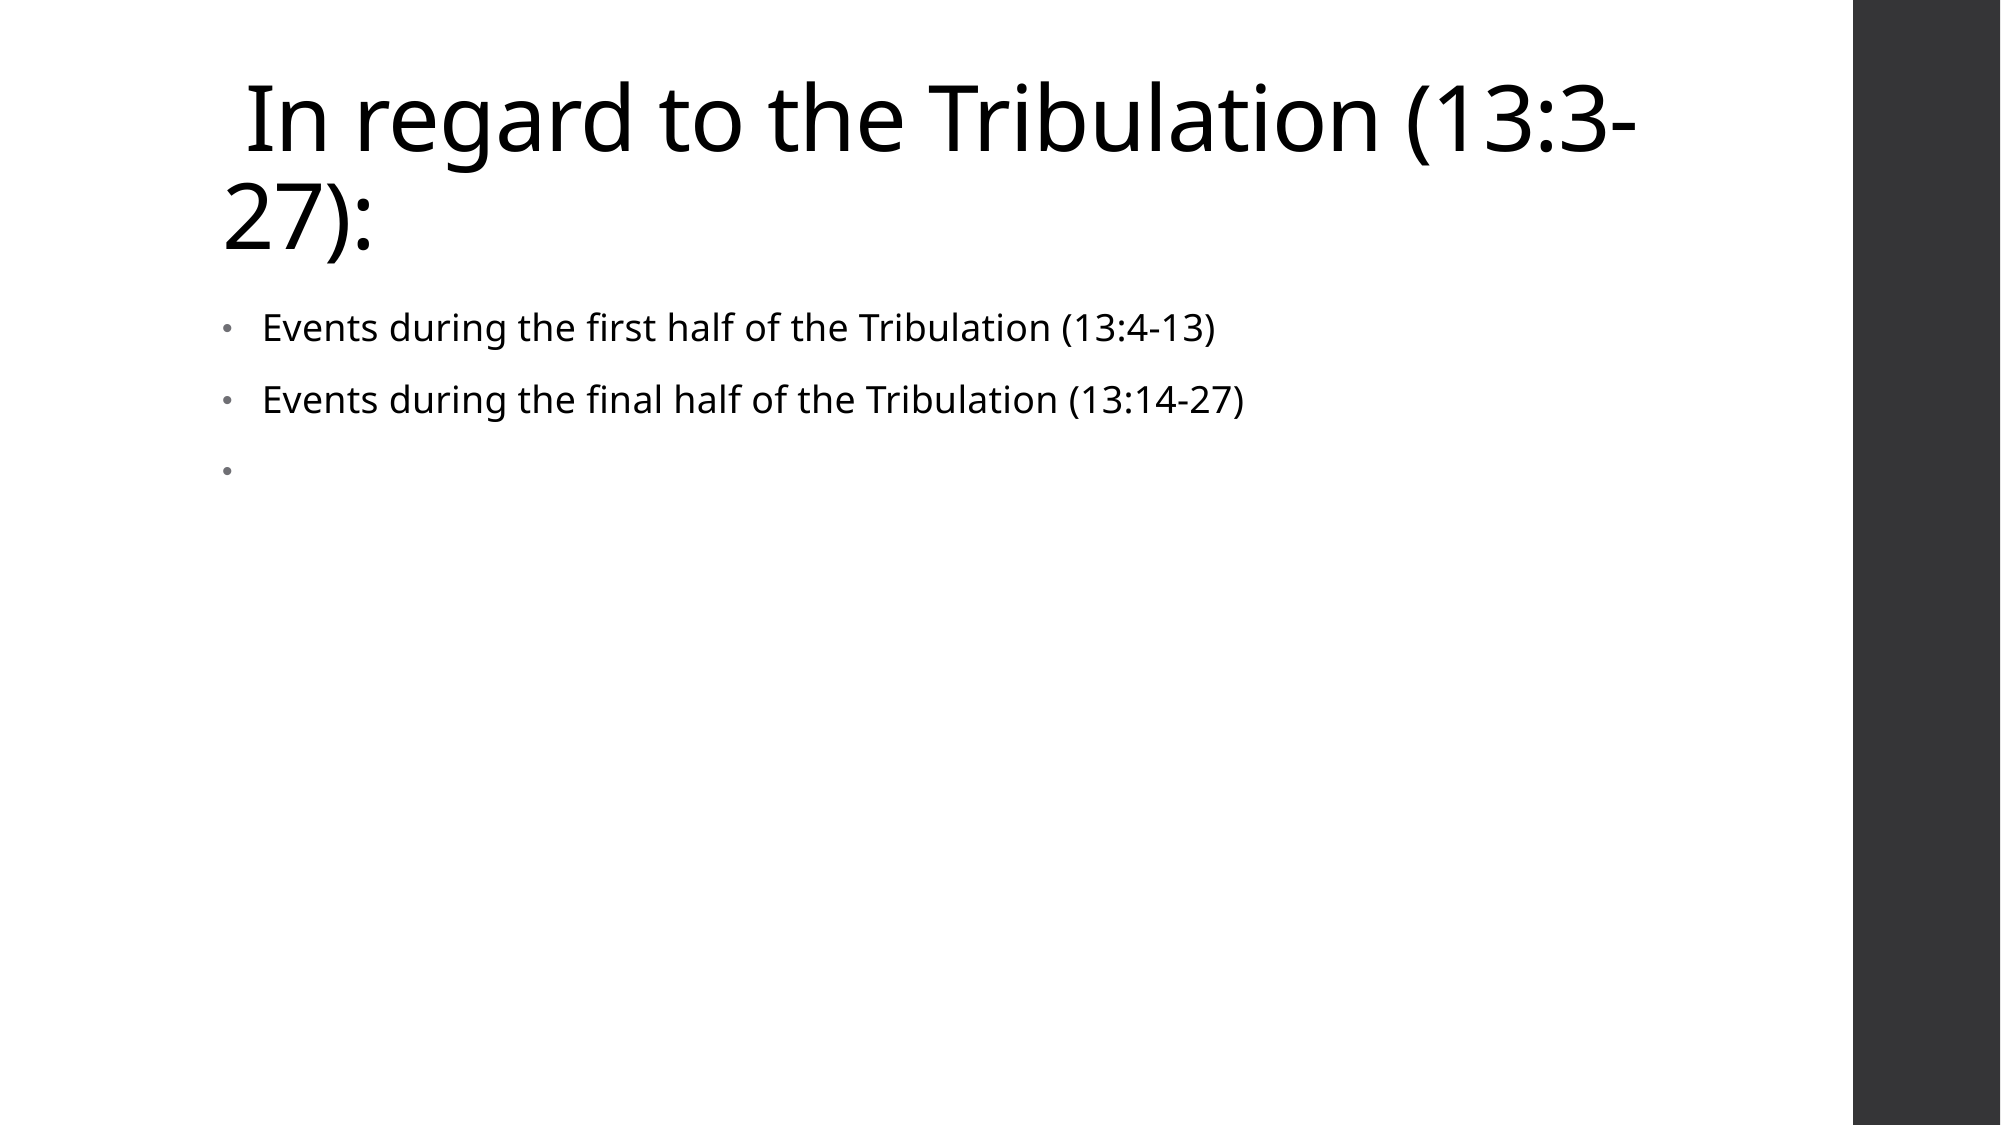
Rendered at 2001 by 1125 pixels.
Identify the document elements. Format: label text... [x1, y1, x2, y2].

title In regard to the Tribulation (13:3-27): [206, 60, 1797, 278]
list Events during the first half of the Tribulation (13:4-13) Events during the final half of the Tribulation (13:14-27) [206, 299, 1617, 1014]
